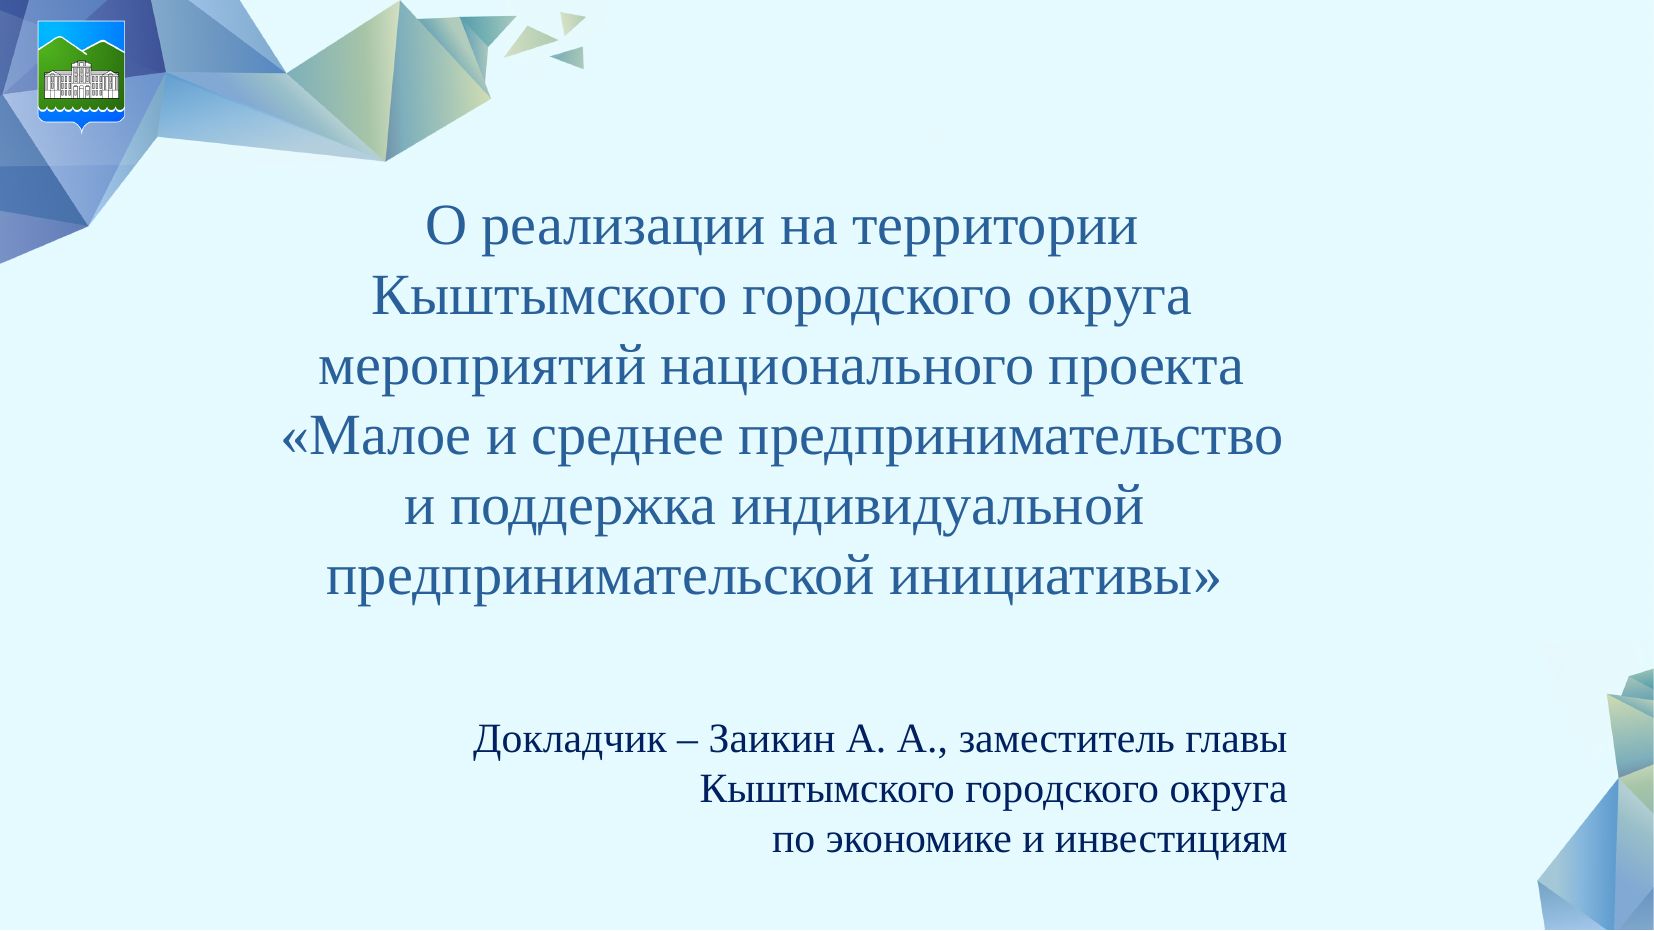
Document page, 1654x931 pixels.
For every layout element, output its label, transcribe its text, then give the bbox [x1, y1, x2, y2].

picture [0, 0, 1654, 931]
subtitle О реализации на территории Кыштымского городского округа мероприятий национального проекта «Малое и среднее предпринимательство и поддержка индивидуальной предпринимательской инициативы» Докладчик – Заикин А. А., заместитель главы Кыштымского городского округа по экономике и инвестициям [265, 186, 1447, 862]
